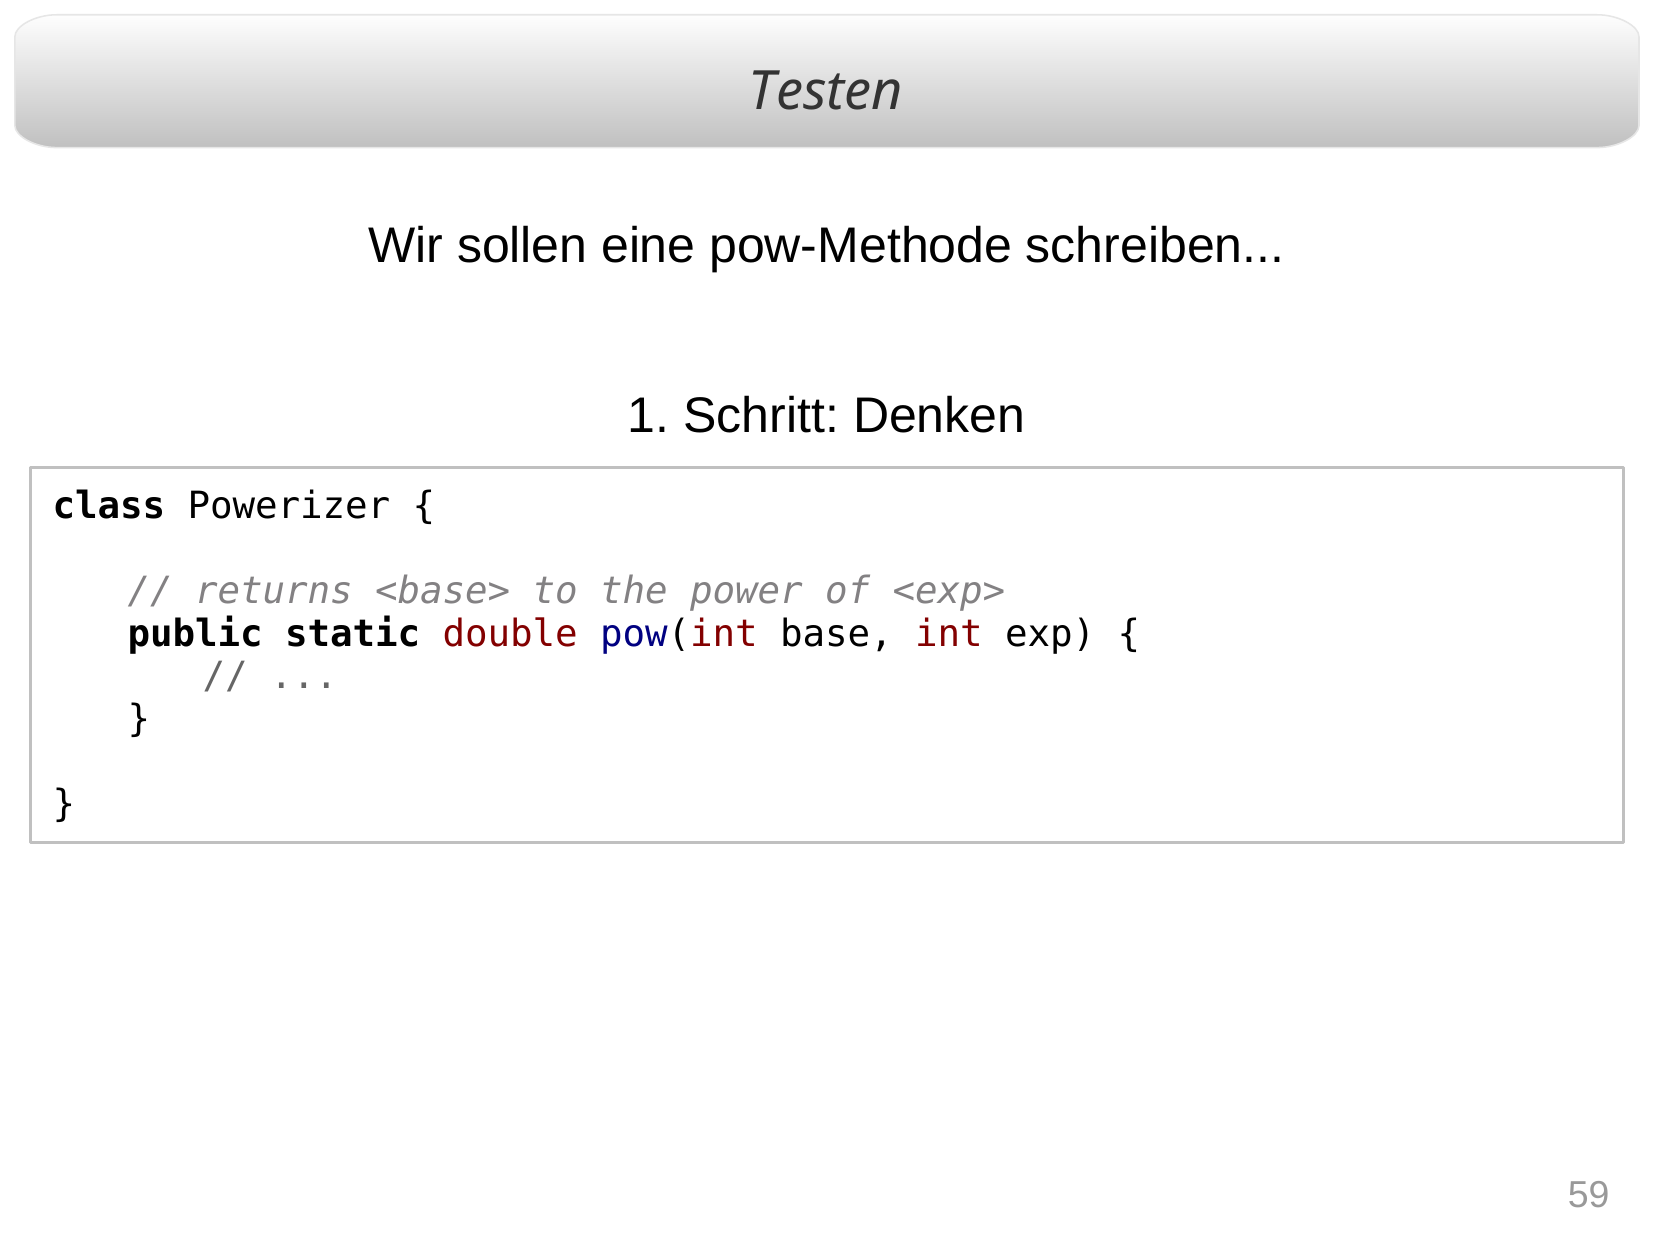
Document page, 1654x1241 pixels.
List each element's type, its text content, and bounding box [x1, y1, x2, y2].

text_box Wir sollen eine pow-Methode schreiben... [353, 213, 1282, 284]
subtitle class Powerizer { // returns <base> to the power of <exp> public static double pow(int base, int exp) { // ... } } [30, 467, 1624, 843]
title Testen [29, 36, 1623, 140]
text_box 1. Schritt: Denken [613, 379, 1032, 451]
